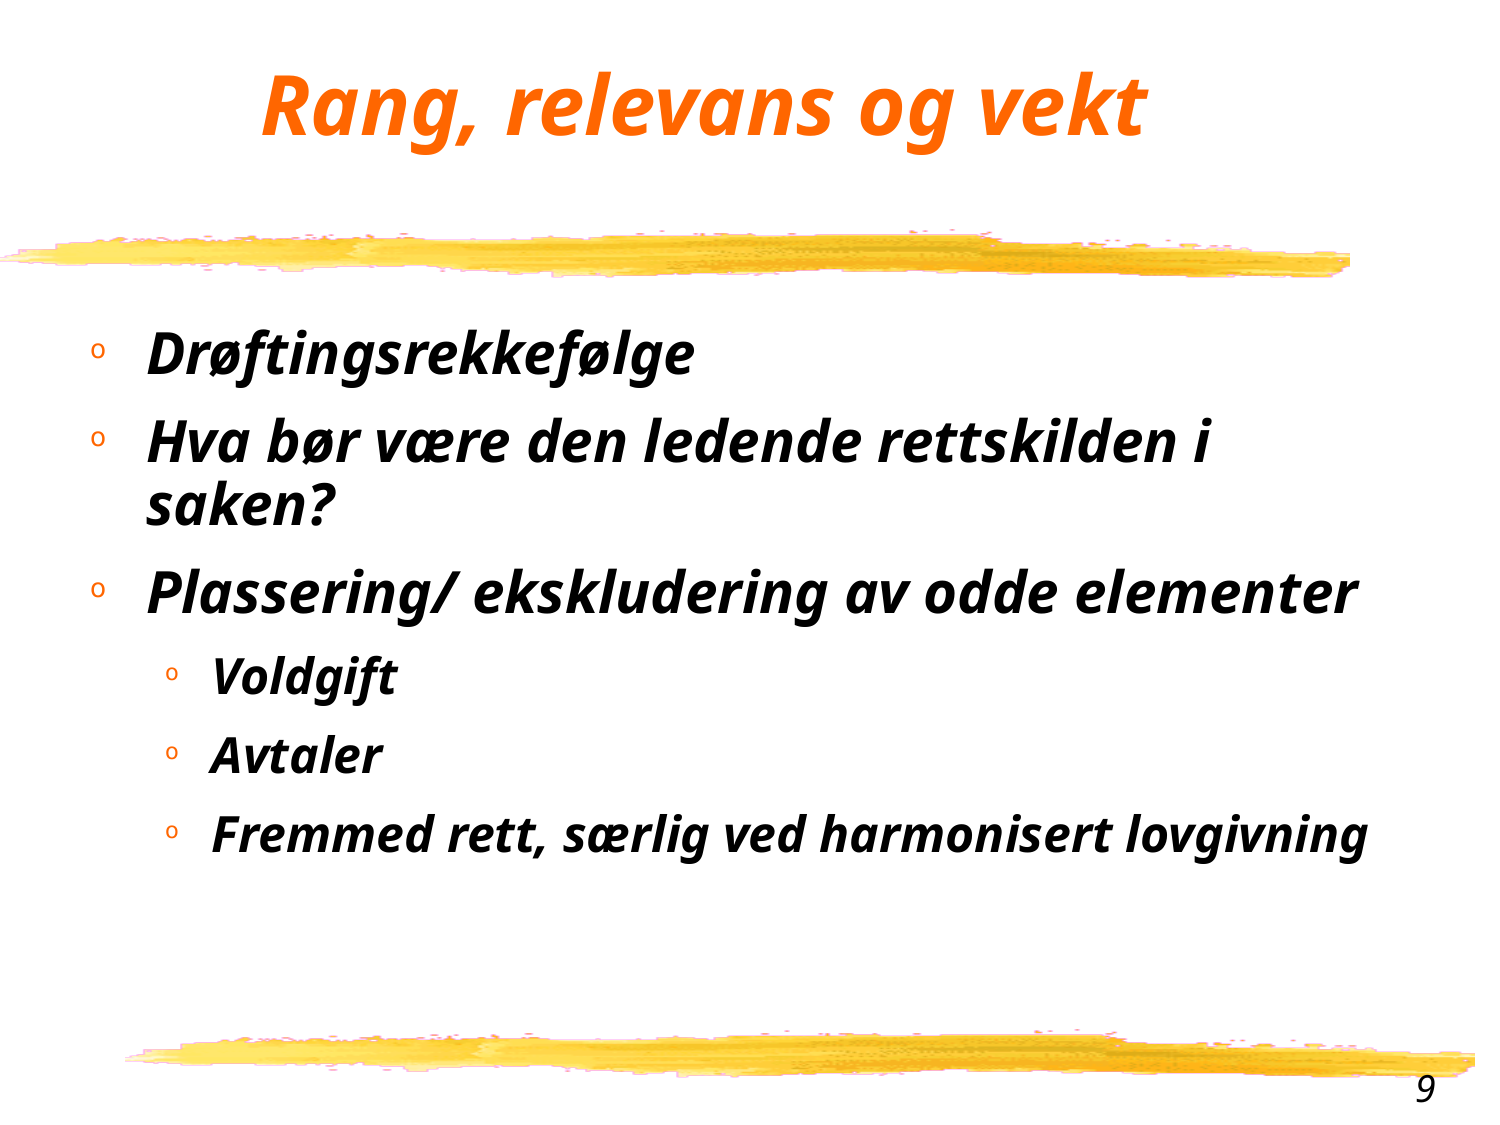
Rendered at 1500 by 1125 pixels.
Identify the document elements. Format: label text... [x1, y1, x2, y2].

picture [125, 1024, 1475, 1088]
title Rang, relevans og vekt [66, 37, 1342, 225]
slide_number <number> [1400, 1050, 1500, 1125]
picture [0, 224, 1350, 288]
list Drøftingsrekkefølge Hva bør være den ledende rettskilden i saken? Plassering/ ekskludering av odde elementer Voldgift Avtaler Fremmed rett, særlig ved harmonisert lovgivning [75, 309, 1417, 1000]
